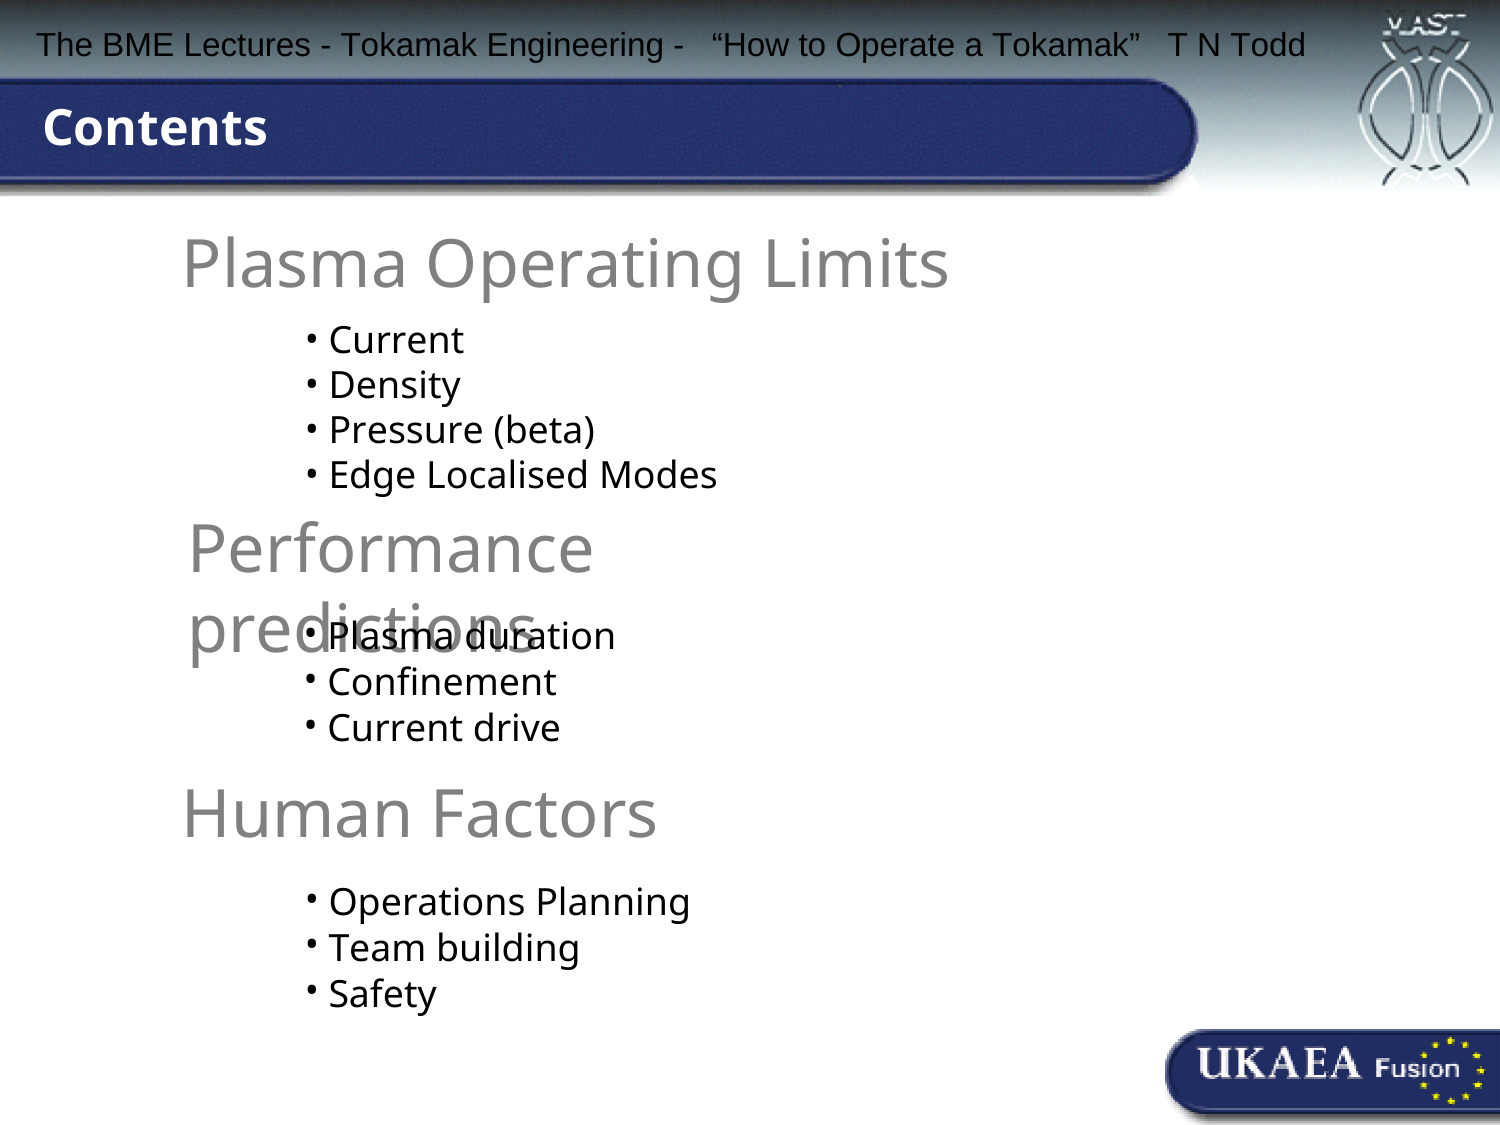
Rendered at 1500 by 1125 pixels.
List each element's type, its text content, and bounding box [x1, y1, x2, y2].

text_box Contents [27, 88, 283, 164]
text_box Plasma duration Confinement Current drive [288, 624, 1134, 754]
text_box Human Factors [166, 763, 920, 859]
picture [0, 0, 1500, 202]
text_box The BME Lectures - Tokamak Engineering - “How to Operate a Tokamak” T N Todd [0, 15, 1323, 57]
text_box Performance predictions [172, 498, 926, 675]
text_box Operations Planning Team building Safety [290, 889, 707, 1020]
text_box Current Density Pressure (beta) Edge Localised Modes [290, 309, 734, 504]
text_box Plasma Operating Limits [167, 212, 967, 309]
picture [1165, 1029, 1500, 1125]
